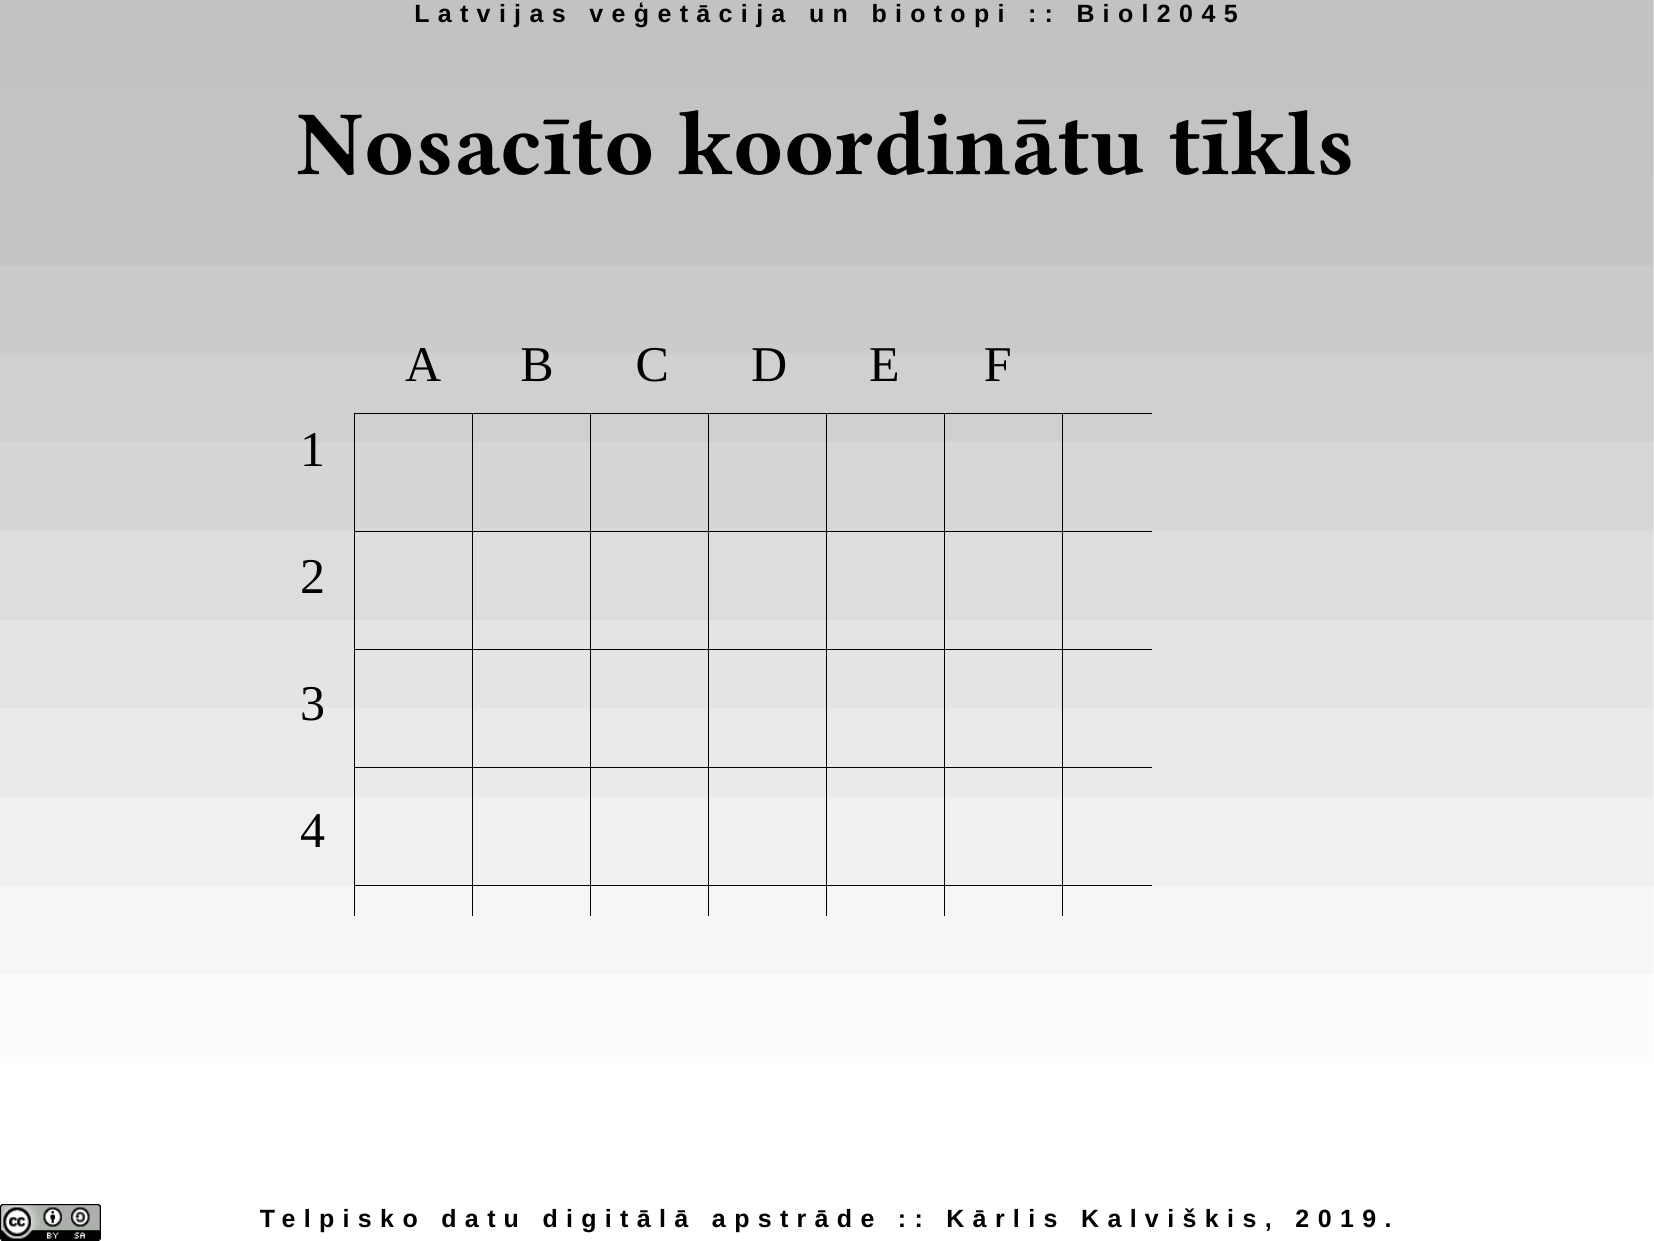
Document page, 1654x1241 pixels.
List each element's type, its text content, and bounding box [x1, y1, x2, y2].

text_box F [983, 336, 1012, 393]
text_box A [405, 336, 442, 393]
text_box B [520, 336, 554, 393]
text_box E [869, 336, 900, 393]
text_box 3 [300, 676, 326, 732]
text_box 1 [300, 422, 326, 478]
text_box 2 [300, 549, 326, 605]
text_box C [635, 336, 670, 393]
picture [0, 287, 1654, 1241]
title Nosacīto koordinātu tīkls [0, 1, 1654, 287]
text_box 4 [300, 803, 329, 859]
text_box D [750, 336, 788, 393]
